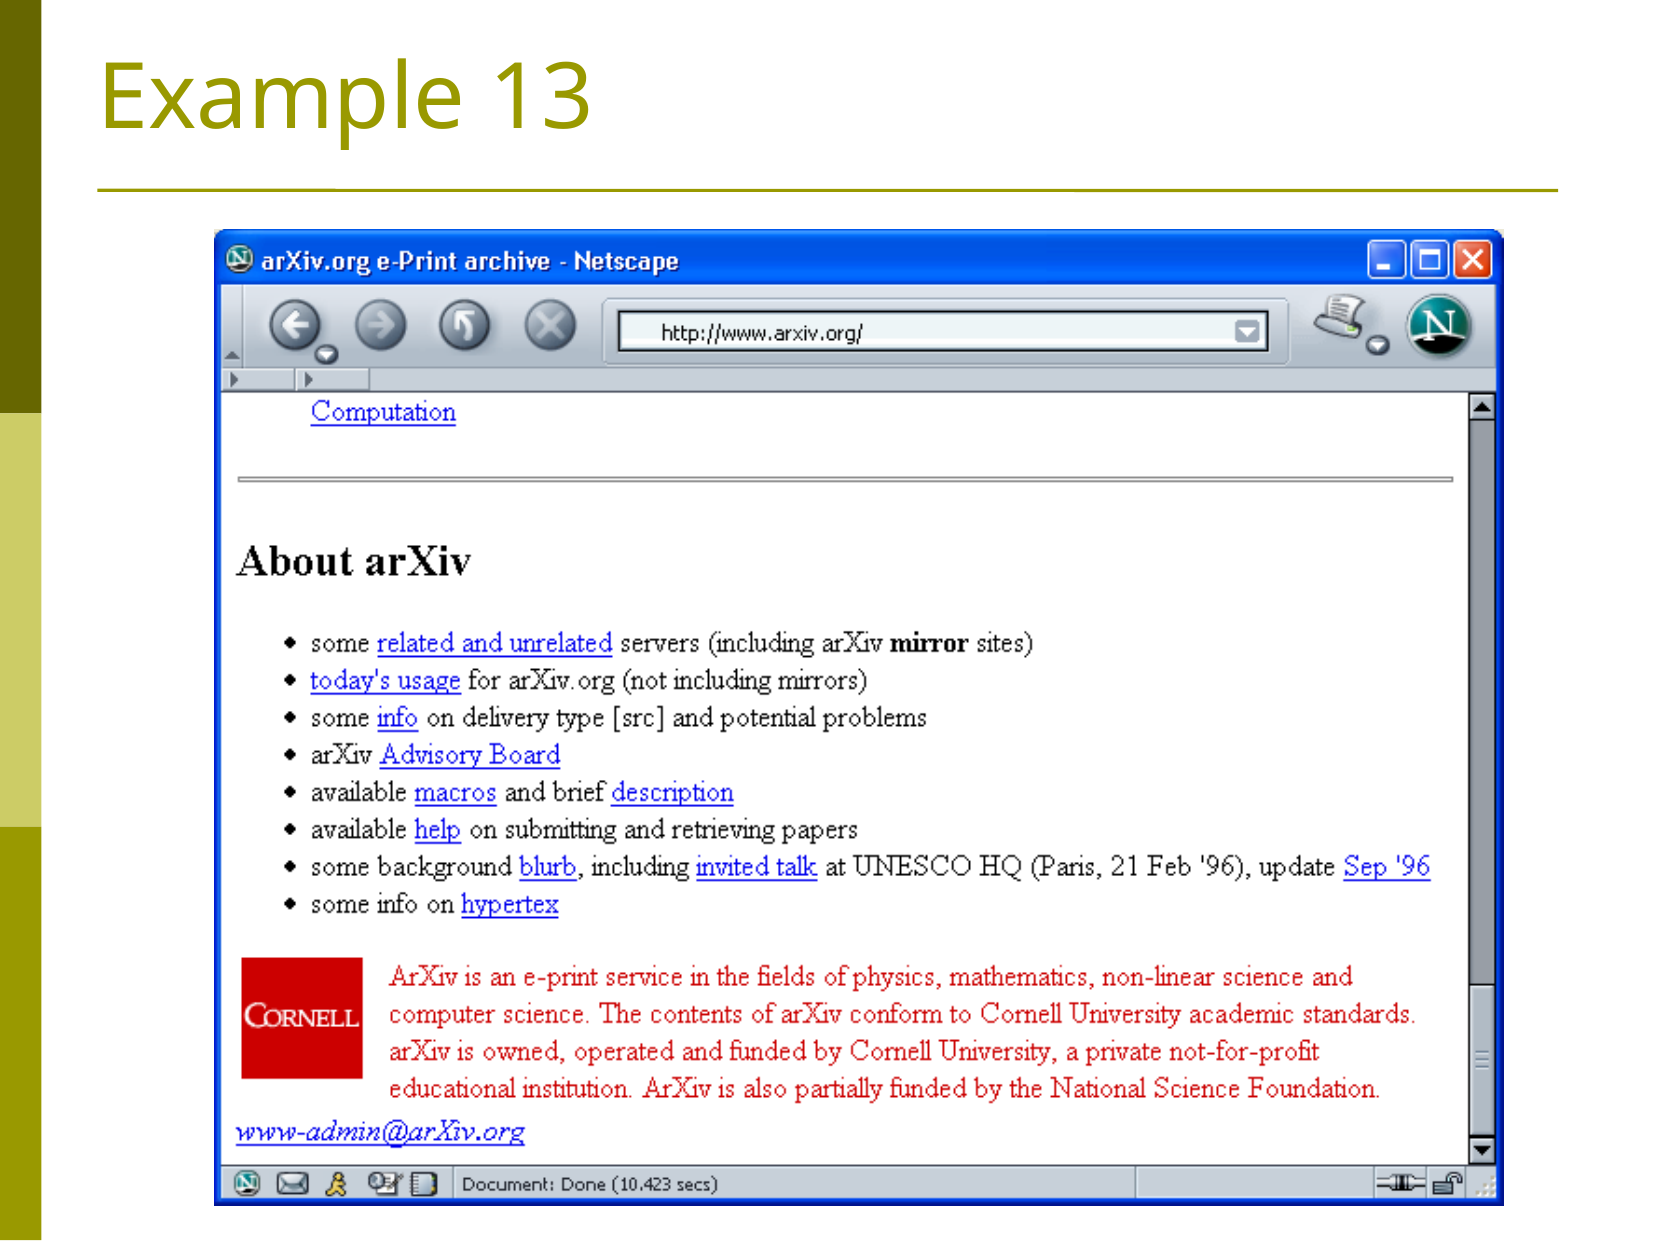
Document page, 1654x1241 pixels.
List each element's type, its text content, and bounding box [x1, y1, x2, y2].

title Example 13 [82, 0, 1571, 164]
picture [214, 229, 1504, 1206]
